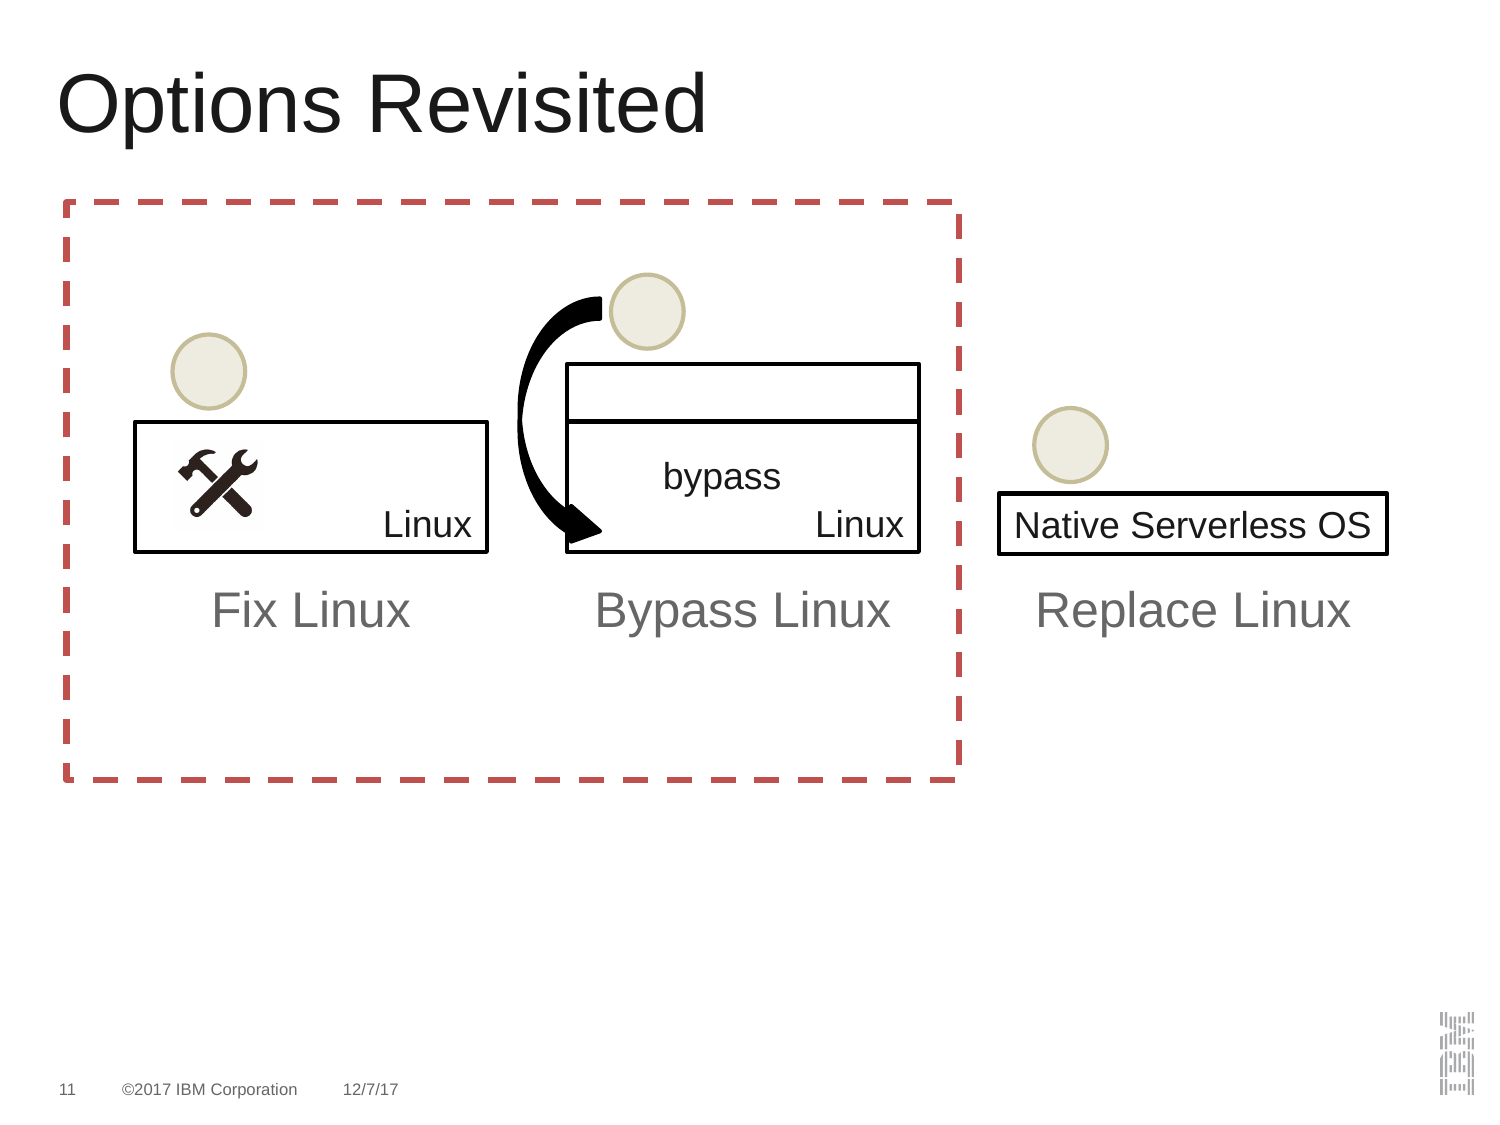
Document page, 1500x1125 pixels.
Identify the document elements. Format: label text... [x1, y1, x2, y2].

text_box Options Revisited [56, 49, 1440, 200]
text_box Replace Linux [998, 577, 1388, 638]
text_box Linux [134, 421, 487, 552]
text_box Native Serverless OS [998, 493, 1388, 554]
text_box [172, 334, 246, 409]
text_box Bypass Linux [566, 577, 919, 638]
text_box [1034, 408, 1107, 483]
text_box [610, 274, 684, 349]
picture [1440, 1012, 1474, 1095]
text_box Fix Linux [134, 577, 487, 638]
text_box Linux [566, 424, 919, 552]
text_box bypass [648, 445, 809, 505]
picture [171, 434, 264, 532]
text_box [519, 298, 601, 542]
